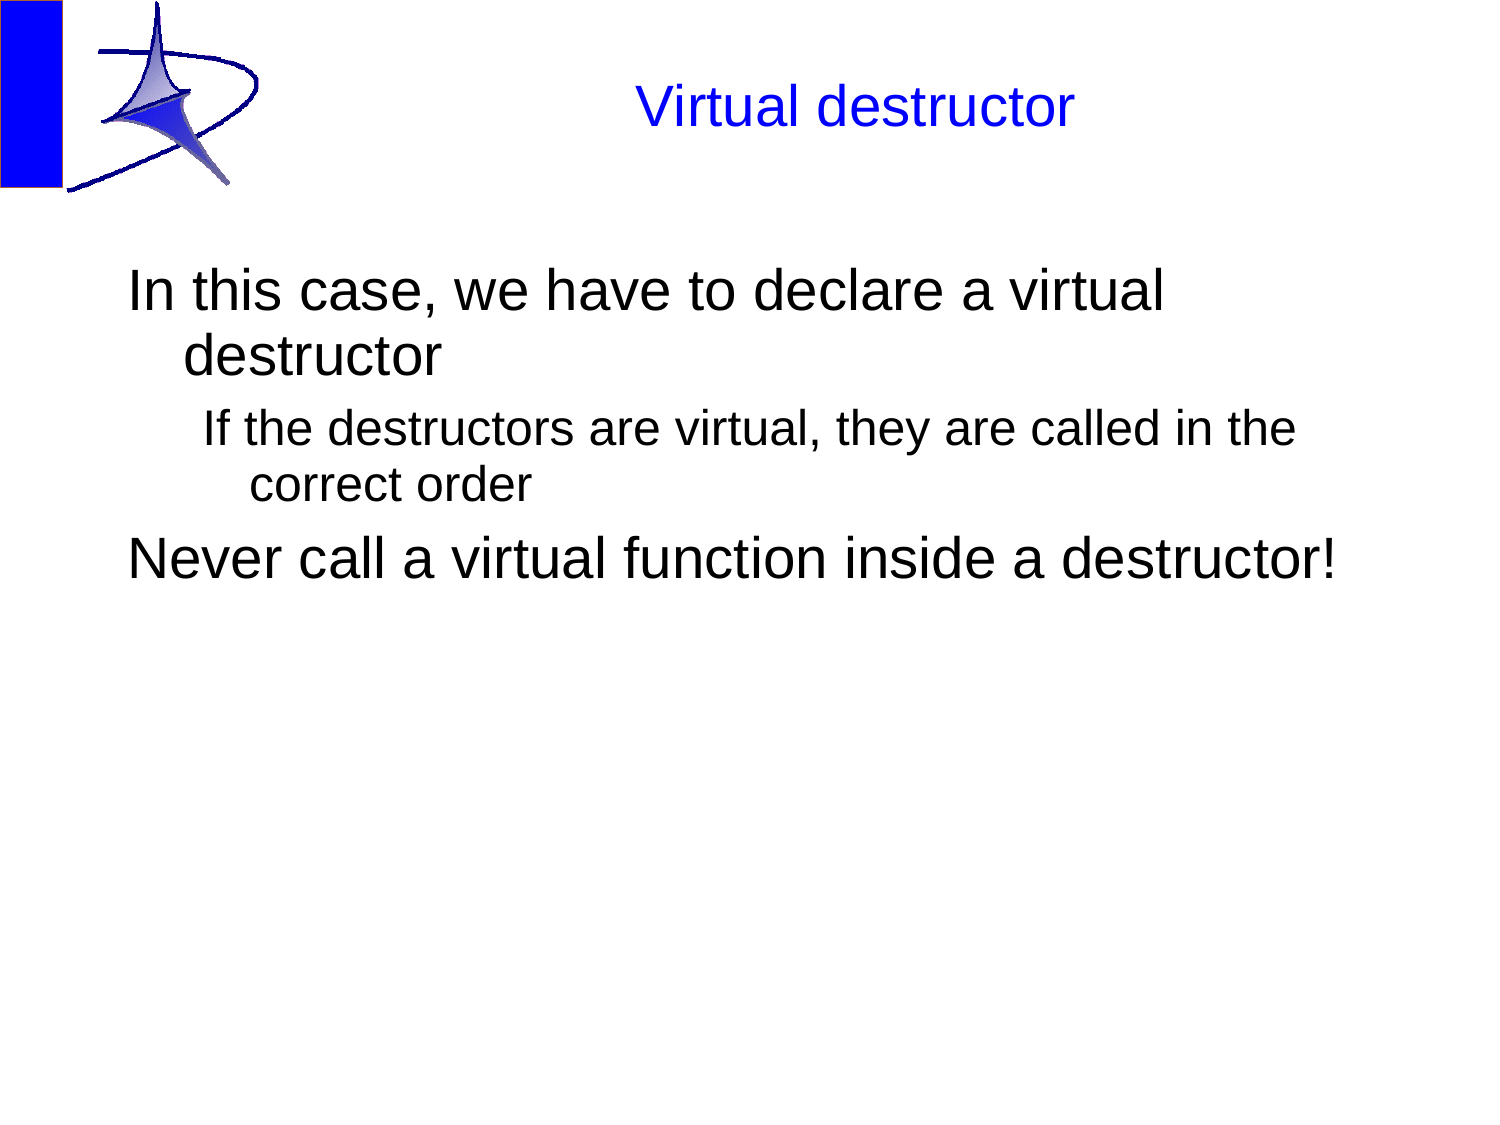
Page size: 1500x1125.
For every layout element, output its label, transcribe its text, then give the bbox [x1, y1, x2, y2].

picture [62, 0, 263, 197]
title Virtual destructor [262, 24, 1450, 188]
list In this case, we have to declare a virtual destructor If the destructors are virtual, they are called in the correct order Never call a virtual function inside a destructor! [112, 249, 1450, 1001]
